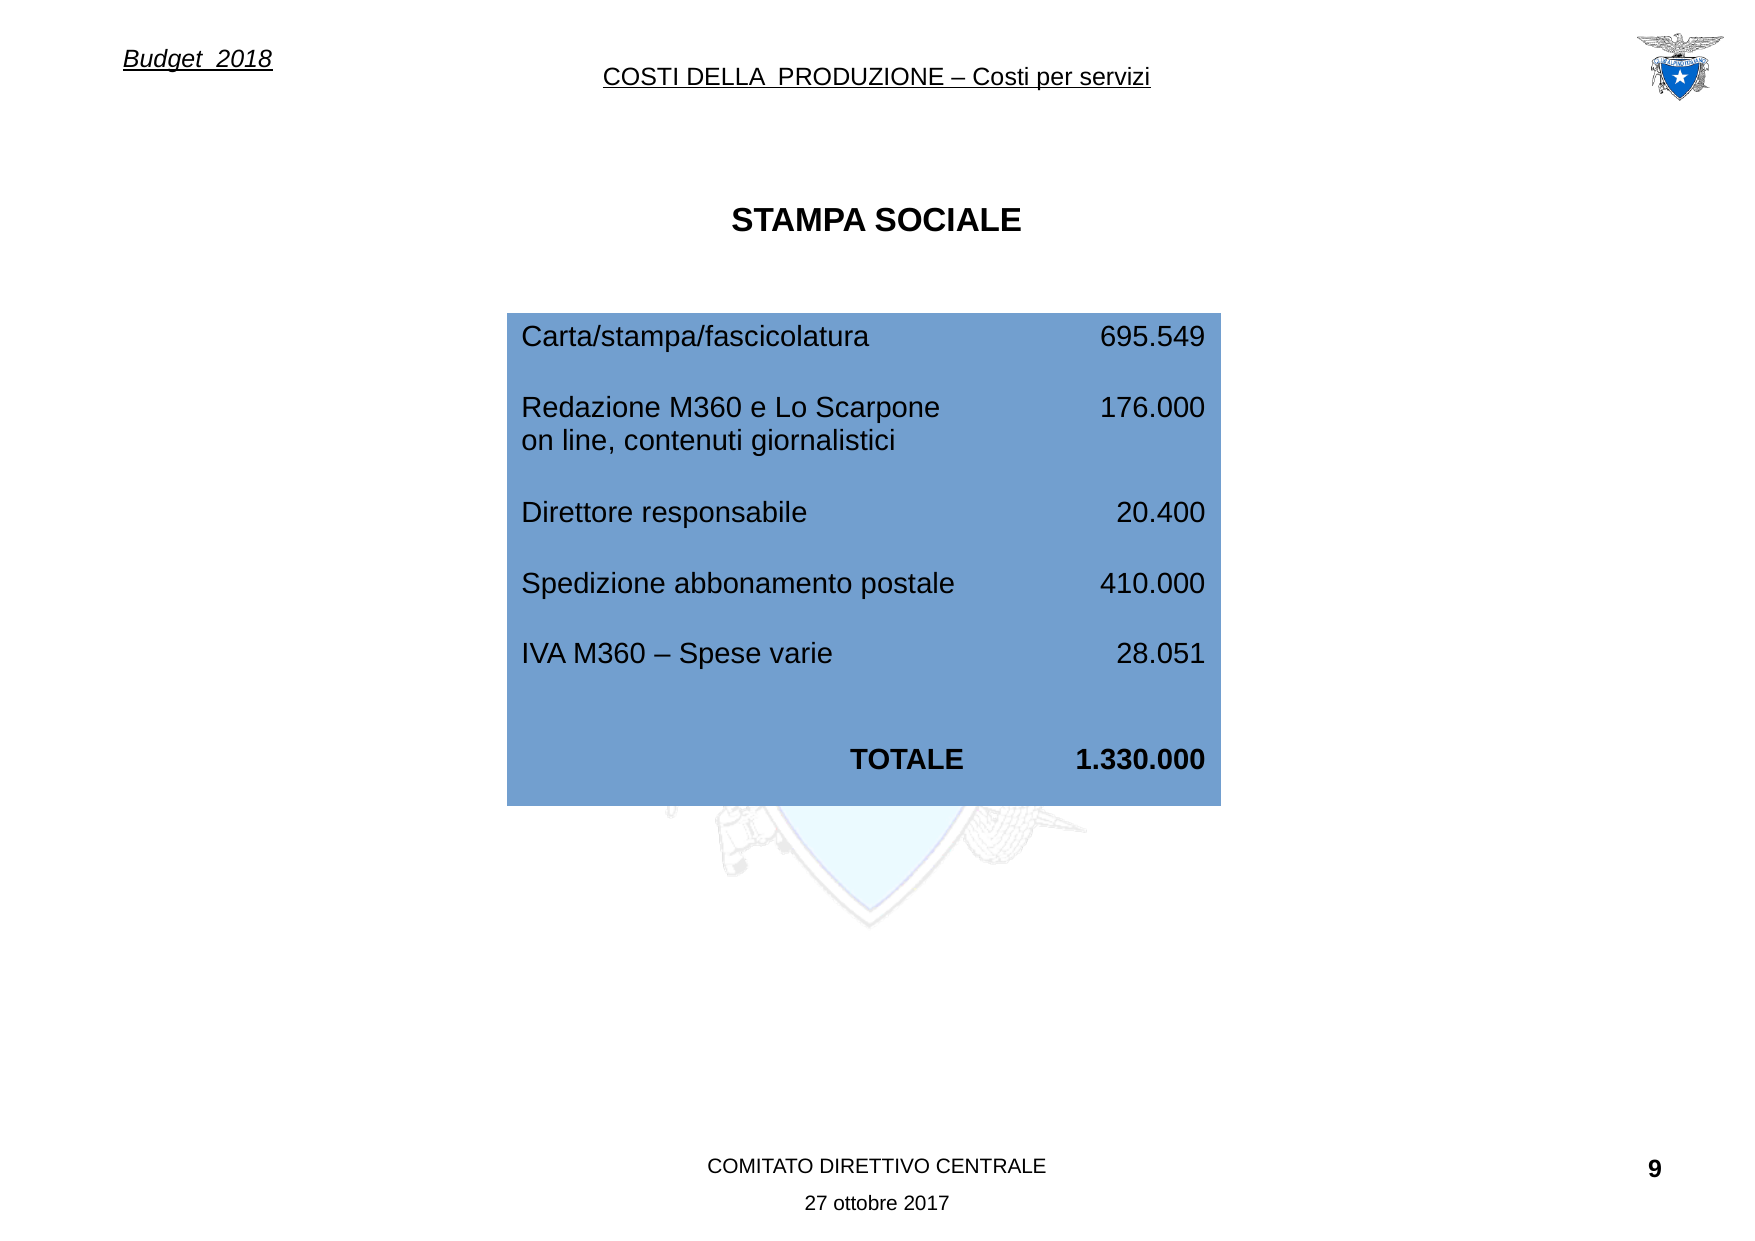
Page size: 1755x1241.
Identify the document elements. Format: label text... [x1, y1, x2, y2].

table_header 695.549 [979, 313, 1221, 383]
table_cell 176.000 [979, 383, 1221, 489]
table_cell Direttore responsabile [507, 489, 979, 559]
table_cell 1.330.000 [979, 735, 1221, 806]
text_box COSTI DELLA PRODUZIONE – Costi per servizi [292, 53, 1462, 98]
picture [1633, 29, 1728, 108]
table_cell 410.000 [979, 559, 1221, 630]
text_box COMITATO DIRETTIVO CENTRALE 27 ottobre 2017 [605, 1145, 1149, 1224]
table_cell IVA M360 – Spese varie [507, 630, 979, 735]
table_cell Spedizione abbonamento postale [507, 559, 979, 630]
text_box Budget 2018 [50, 35, 346, 82]
text_box 9 [1633, 1145, 1681, 1191]
table_cell Redazione M360 e Lo Scarpone on line, contenuti giornalistici [507, 383, 979, 489]
table_cell 28.051 [979, 630, 1221, 735]
table_cell 20.400 [979, 489, 1221, 559]
table_cell TOTALE [507, 735, 979, 806]
picture [533, 806, 1221, 988]
table_header Carta/stampa/fascicolatura [507, 313, 979, 383]
text_box STAMPA SOCIALE [437, 191, 1317, 247]
